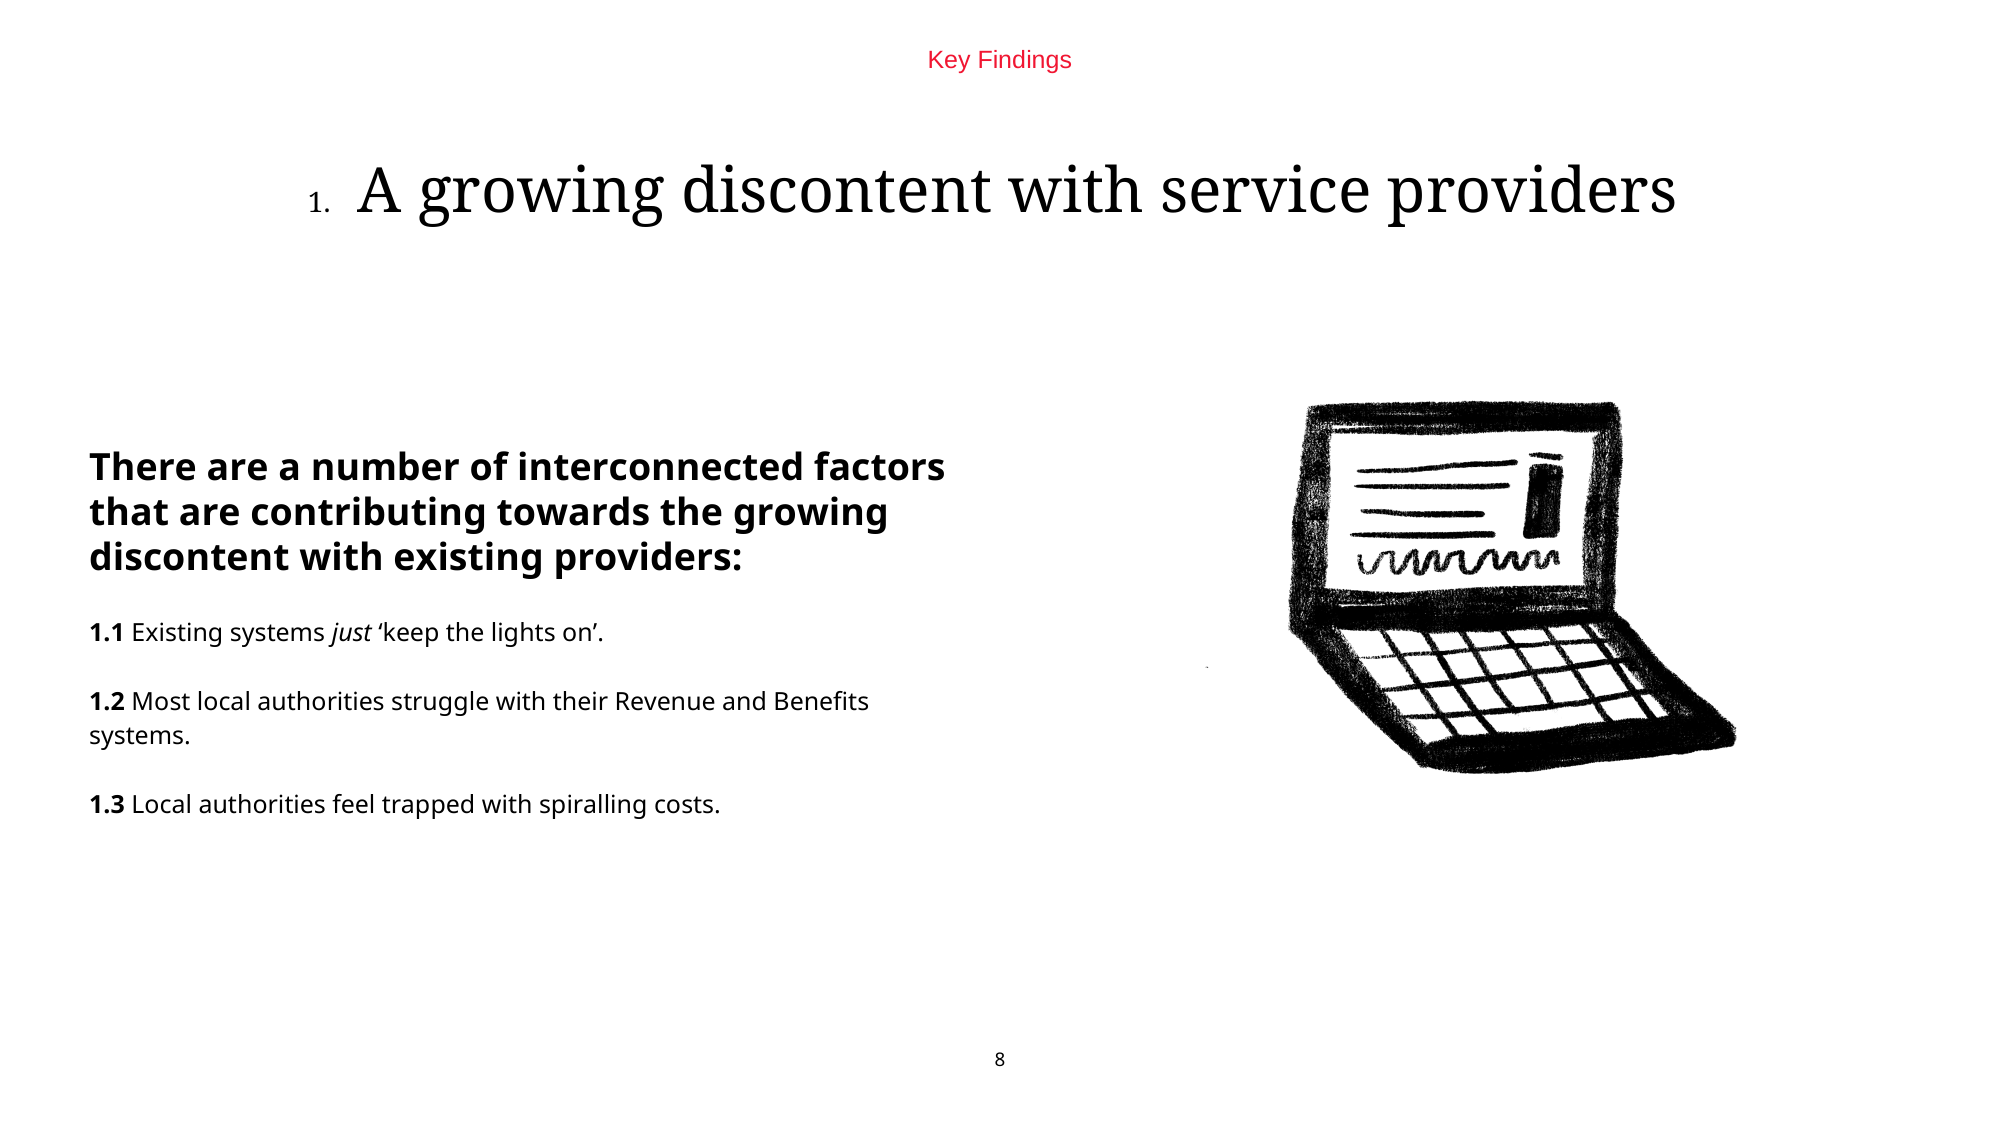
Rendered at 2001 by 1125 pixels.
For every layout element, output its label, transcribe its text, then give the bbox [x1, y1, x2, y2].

picture [1124, 209, 1900, 953]
text_box A growing discontent with service providers [83, 158, 1917, 258]
text_box 14 [955, 997, 1045, 1123]
text_box Key Findings [864, 40, 1136, 79]
text_box There are a number of interconnected factors that are contributing towards the growing discontent with existing providers: 1.1 Existing systems just ‘keep the lights on’. 1.2 Most local authorities struggle with their Revenue and Benefits systems. 1.3 Local authorities feel trapped with spiralling costs. [83, 437, 980, 1012]
